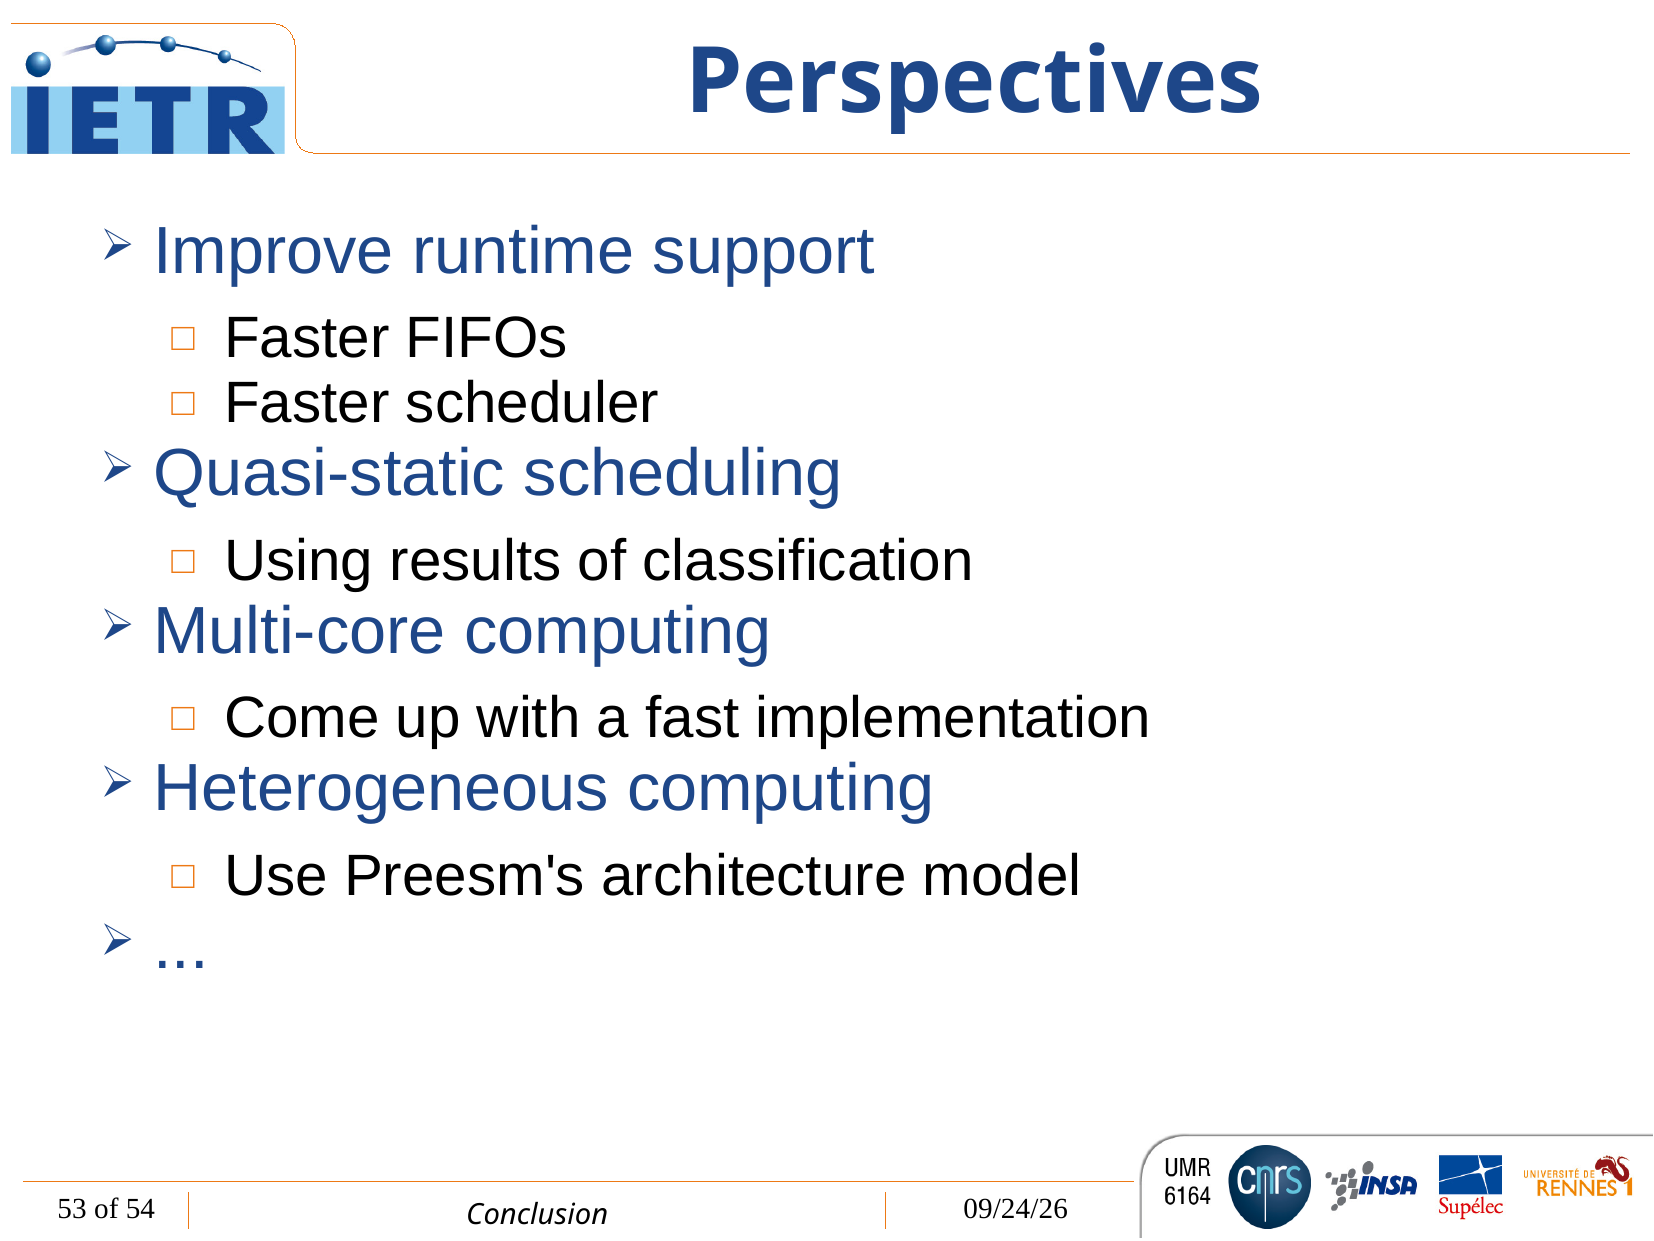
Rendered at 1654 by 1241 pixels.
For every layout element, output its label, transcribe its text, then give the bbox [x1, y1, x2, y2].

list Improve runtime support Faster FIFOs Faster scheduler Quasi-static scheduling Using results of classification Multi-core computing Come up with a fast implementation Heterogeneous computing Use Preesm's architecture model ... [82, 212, 1571, 1111]
picture [1139, 1133, 1653, 1238]
title Perspectives [295, 0, 1654, 154]
picture [11, 35, 285, 154]
